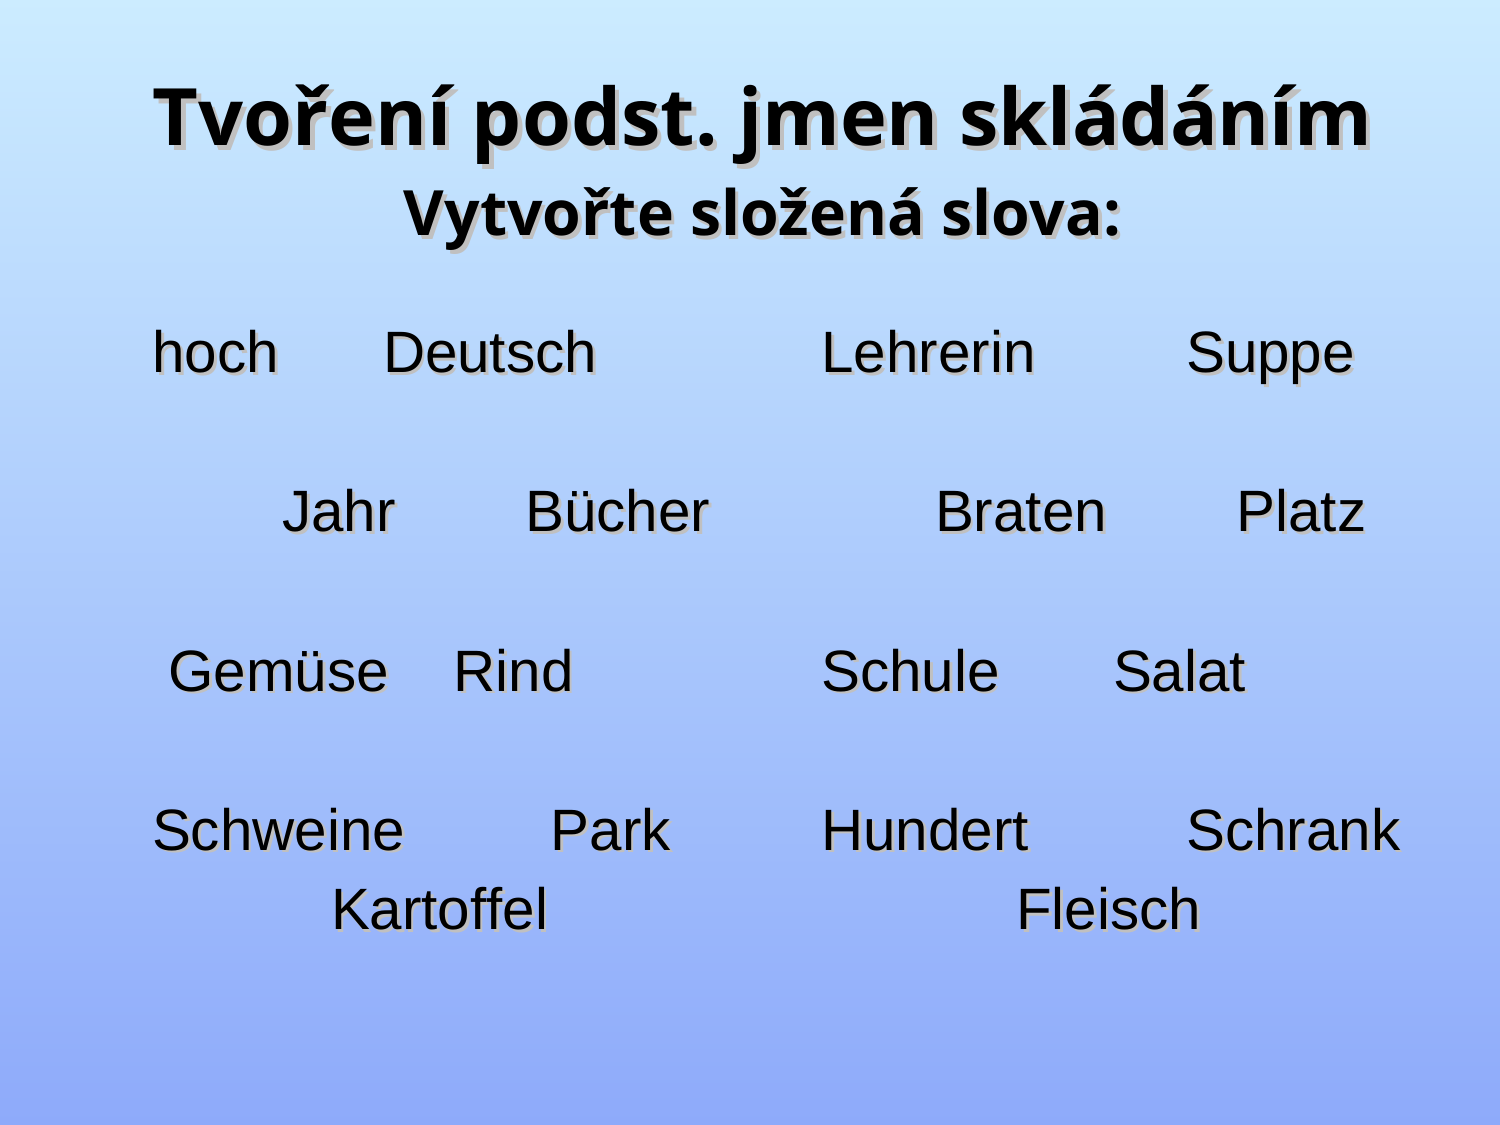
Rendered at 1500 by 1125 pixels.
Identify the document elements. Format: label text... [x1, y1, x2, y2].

list Lehrerin Suppe Braten Platz Schule Salat Hundert Schrank Fleisch [806, 312, 1452, 1000]
title Tvoření podst. jmen skládáním Vytvořte složená slova: [75, 40, 1451, 276]
list hoch Deutsch Jahr Bücher Gemüse Rind Schweine Park Kartoffel [137, 312, 782, 1000]
